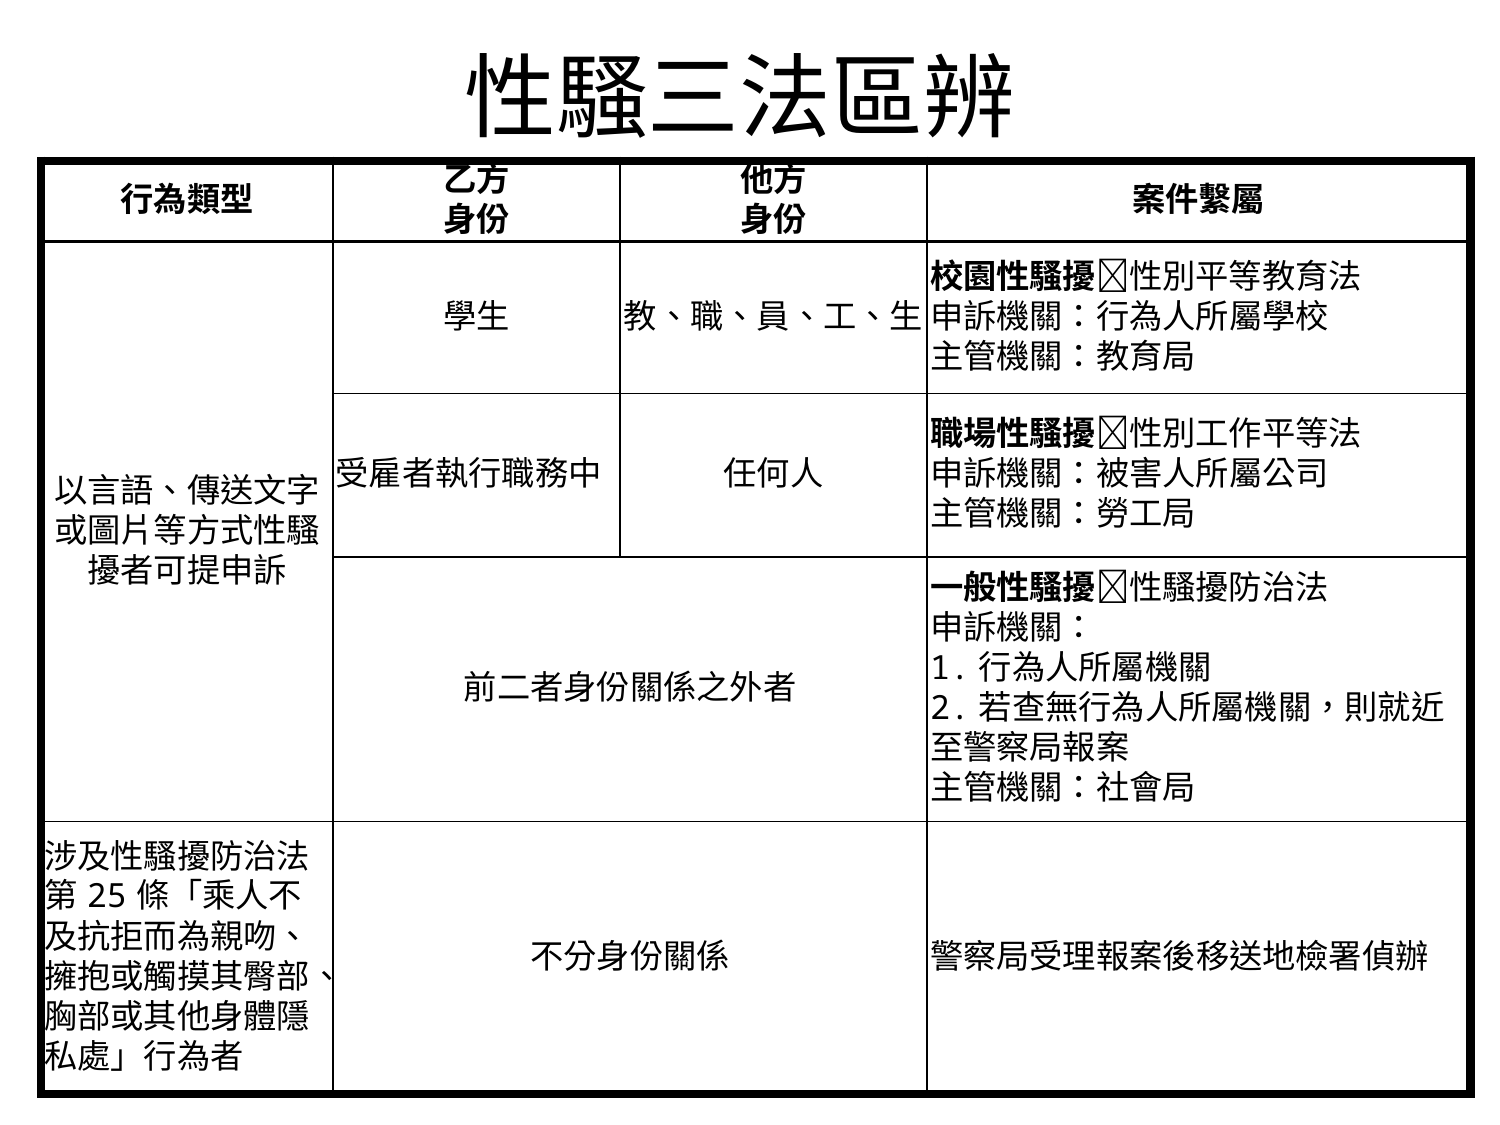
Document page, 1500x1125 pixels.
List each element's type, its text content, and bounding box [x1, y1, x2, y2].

table_header 他方 身份 [621, 165, 926, 240]
table_header 案件繫屬 [928, 165, 1466, 240]
table_cell 前二者身份關係之外者 [334, 558, 926, 821]
table_cell 教、職、員、工、生 [621, 243, 926, 393]
table_cell 不分身份關係 [334, 822, 926, 1090]
table_cell 校園性騷擾性別平等教育法 申訴機關：行為人所屬學校 主管機關：教育局 [928, 243, 1466, 393]
table_cell 以言語、傳送文字或圖片等方式性騷擾者可提申訴 [45, 243, 332, 821]
table_cell 警察局受理報案後移送地檢署偵辦 [928, 822, 1466, 1090]
table_header 行為類型 [45, 165, 332, 240]
table_cell 任何人 [621, 394, 926, 556]
table_cell 受雇者執行職務中 [334, 394, 619, 556]
table_cell 涉及性騷擾防治法第25條「乘人不及抗拒而為親吻、擁抱或觸摸其臀部、胸部或其他身體隱私處」行為者 [45, 822, 332, 1090]
table_cell 學生 [334, 243, 619, 393]
table_cell 一般性騷擾性騷擾防治法 申訴機關： 1.行為人所屬機關 2.若查無行為人所屬機關，則就近至警察局報案 主管機關：社會局 [928, 558, 1466, 821]
table_header 乙方 身份 [334, 165, 619, 240]
title 性騷三法區辨 [64, 0, 1415, 157]
table_header 他方 身份 [749, 165, 760, 176]
table_cell 職場性騷擾性別工作平等法 申訴機關：被害人所屬公司 主管機關：勞工局 [928, 394, 1466, 556]
